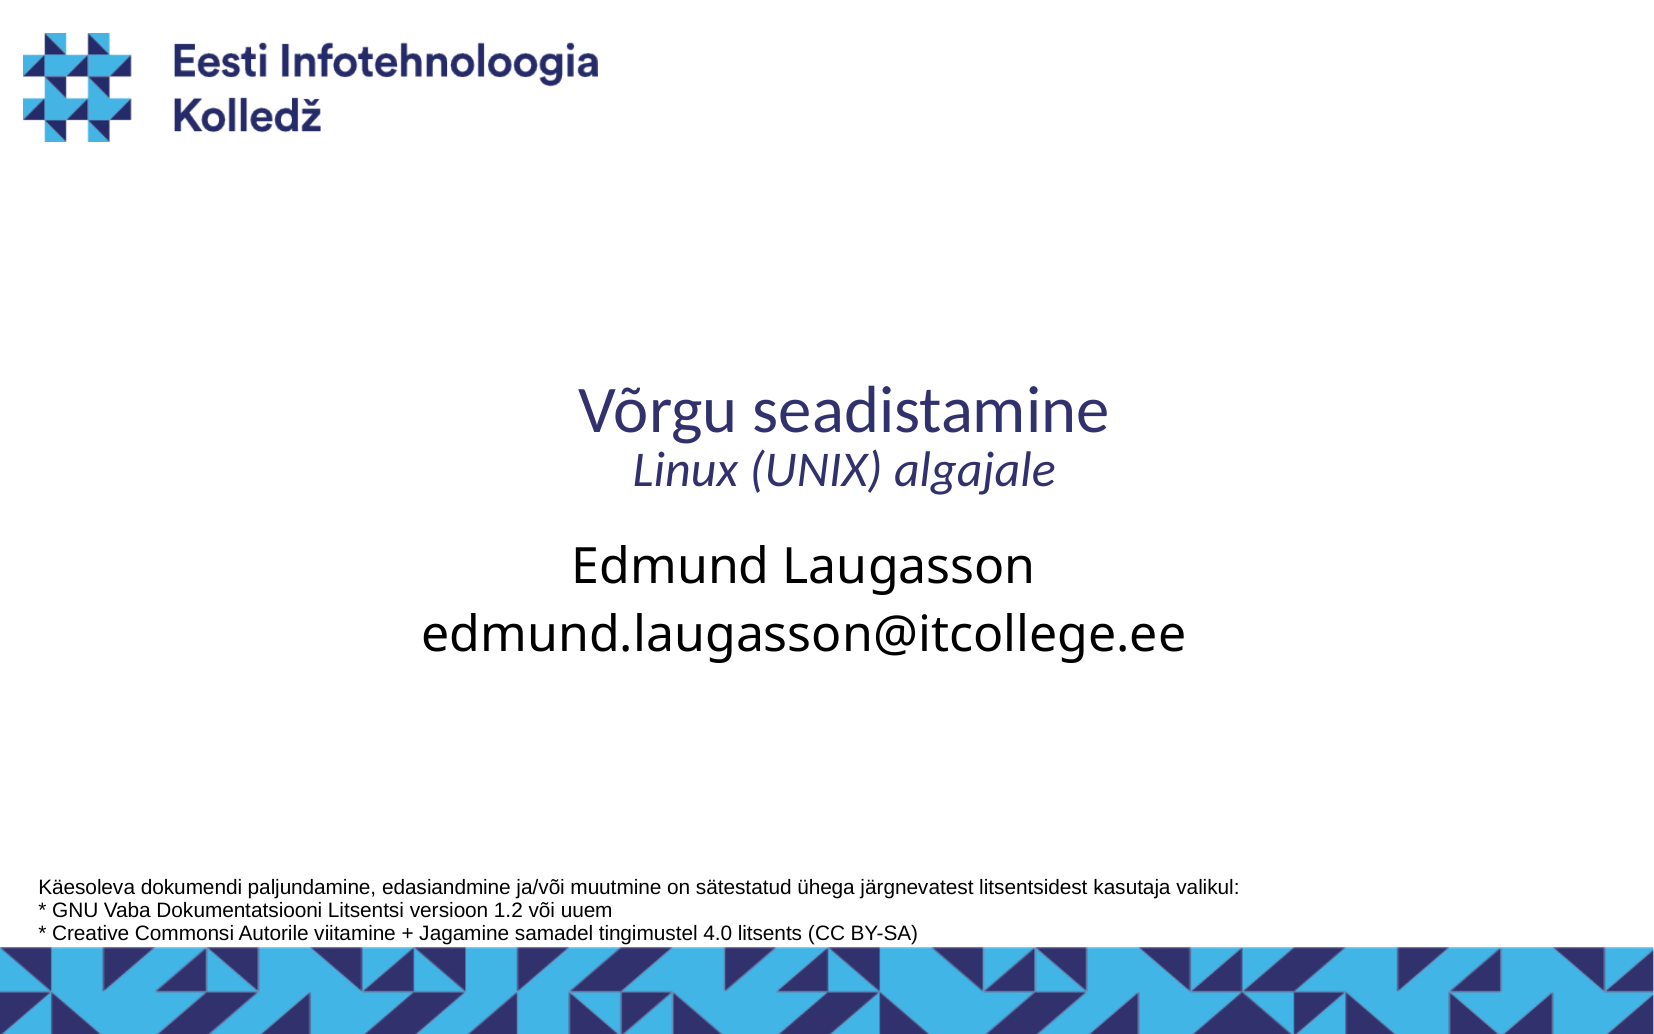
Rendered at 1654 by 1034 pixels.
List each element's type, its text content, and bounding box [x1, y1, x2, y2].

text_box Käesoleva dokumendi paljundamine, edasiandmine ja/või muutmine on sätestatud ühega järgnevatest litsentsidest kasutaja valikul: * GNU Vaba Dokumentatsiooni Litsentsi versioon 1.2 või uuem * Creative Commonsi Autorile viitamine + Jagamine samadel tingimustel 4.0 litsents (CC BY-SA) [23, 868, 1530, 953]
picture [23, 33, 598, 142]
subtitle Edmund Laugasson edmund.laugasson@itcollege.ee [236, 532, 1372, 665]
title Võrgu seadistamine Linux (UNIX) algajale [82, 346, 1607, 535]
